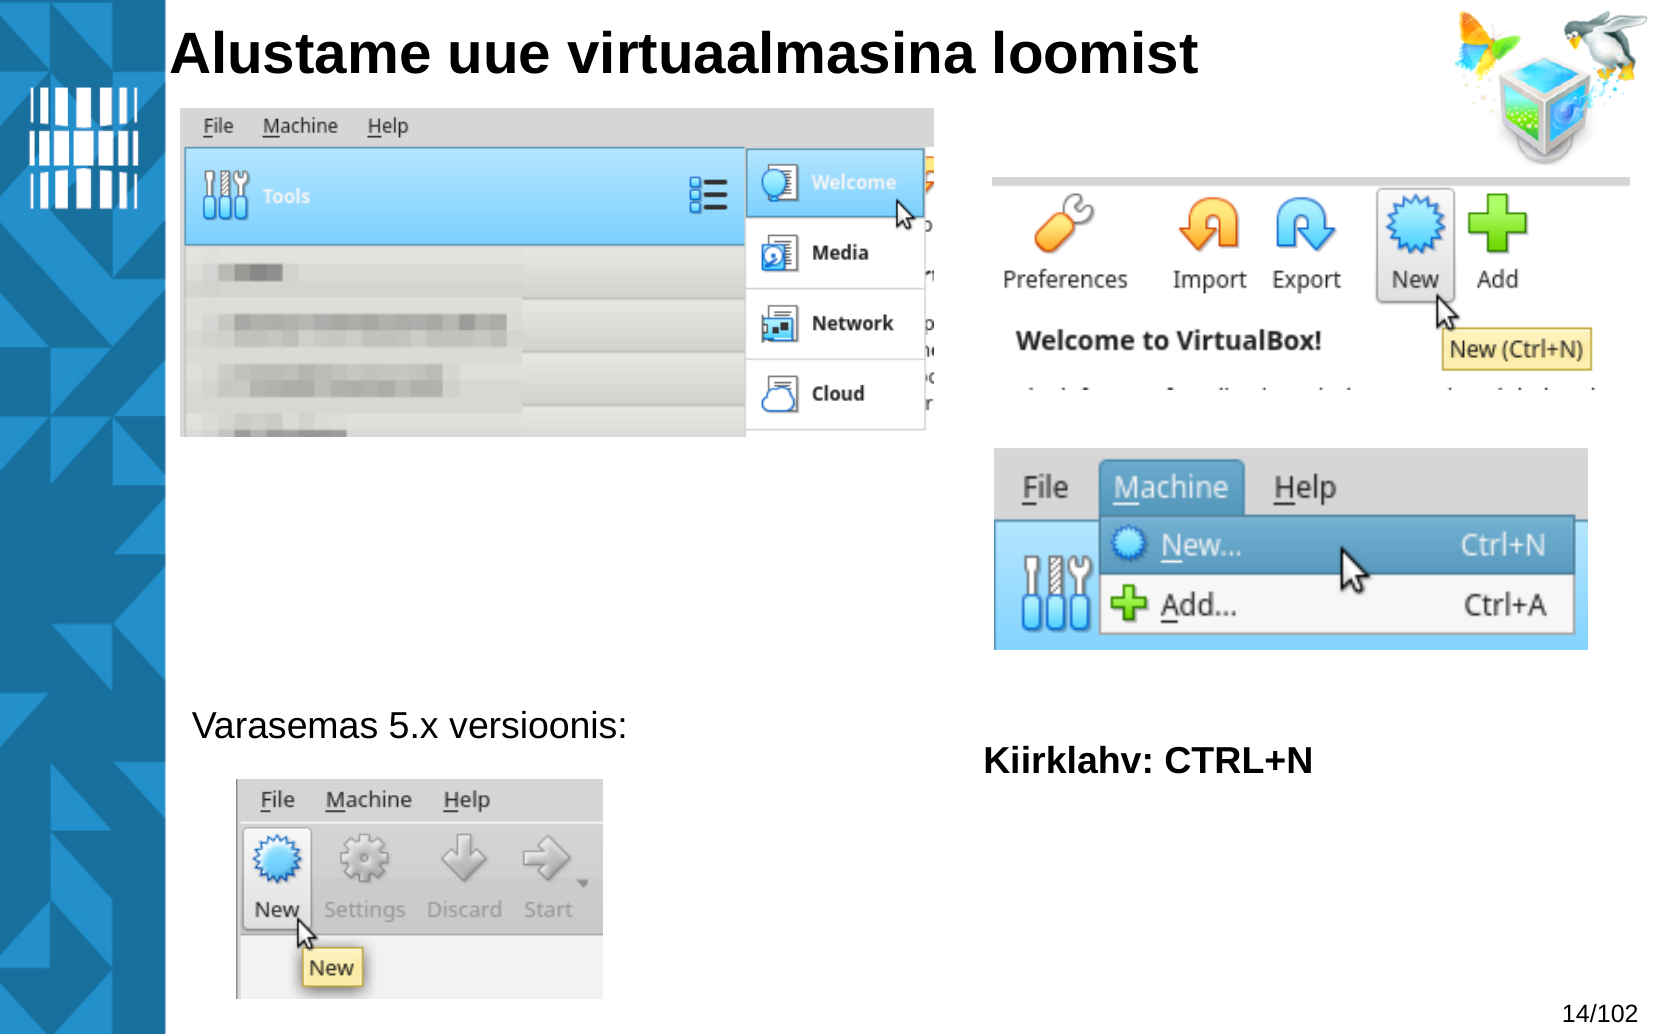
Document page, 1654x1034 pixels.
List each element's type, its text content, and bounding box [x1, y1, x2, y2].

title Alustame uue virtuaalmasina loomist [169, 11, 1571, 95]
text_box Kiirklahv: CTRL+N [968, 732, 1359, 790]
picture [992, 177, 1630, 390]
picture [180, 108, 934, 438]
picture [1452, 7, 1653, 166]
picture [236, 779, 603, 999]
picture [994, 448, 1588, 650]
text_box Varasemas 5.x versioonis: [177, 696, 662, 756]
